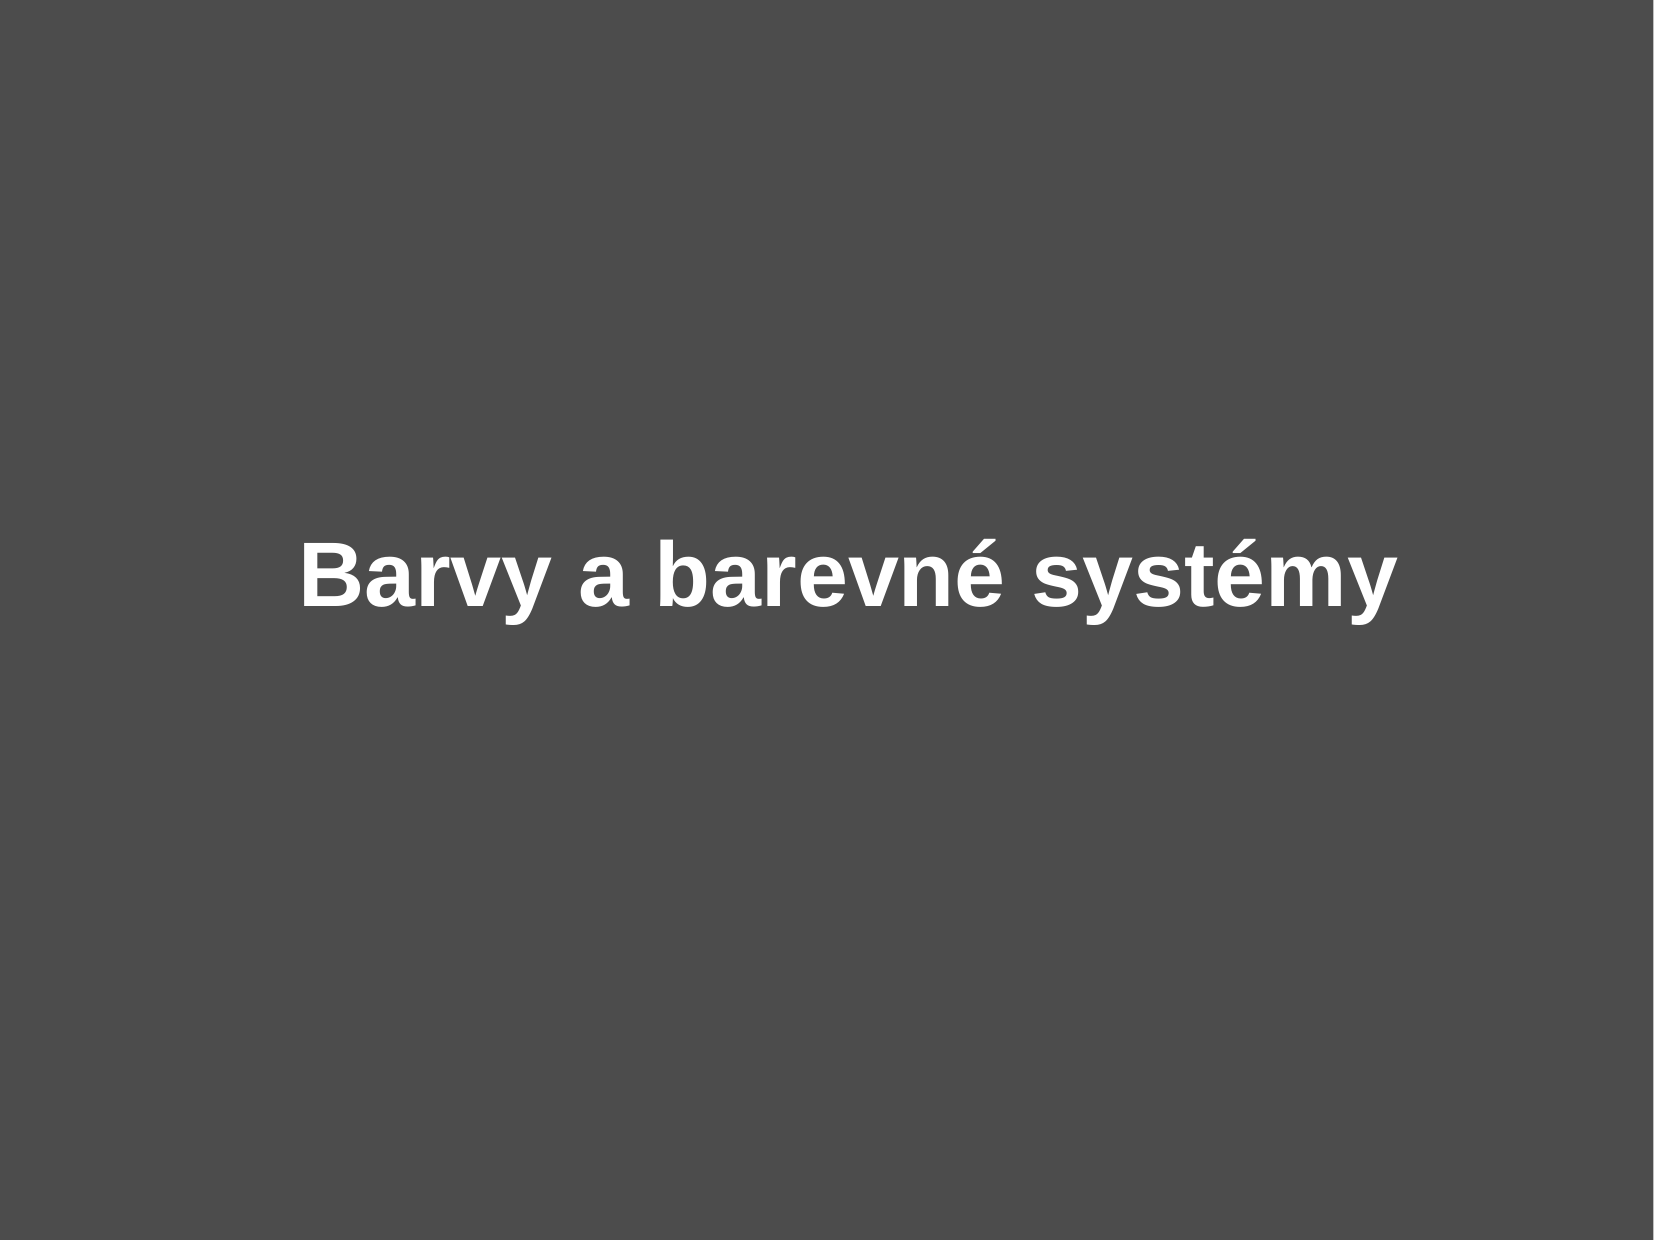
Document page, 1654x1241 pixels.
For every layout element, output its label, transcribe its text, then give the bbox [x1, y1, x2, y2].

title Barvy a barevné systémy [142, 280, 1555, 869]
